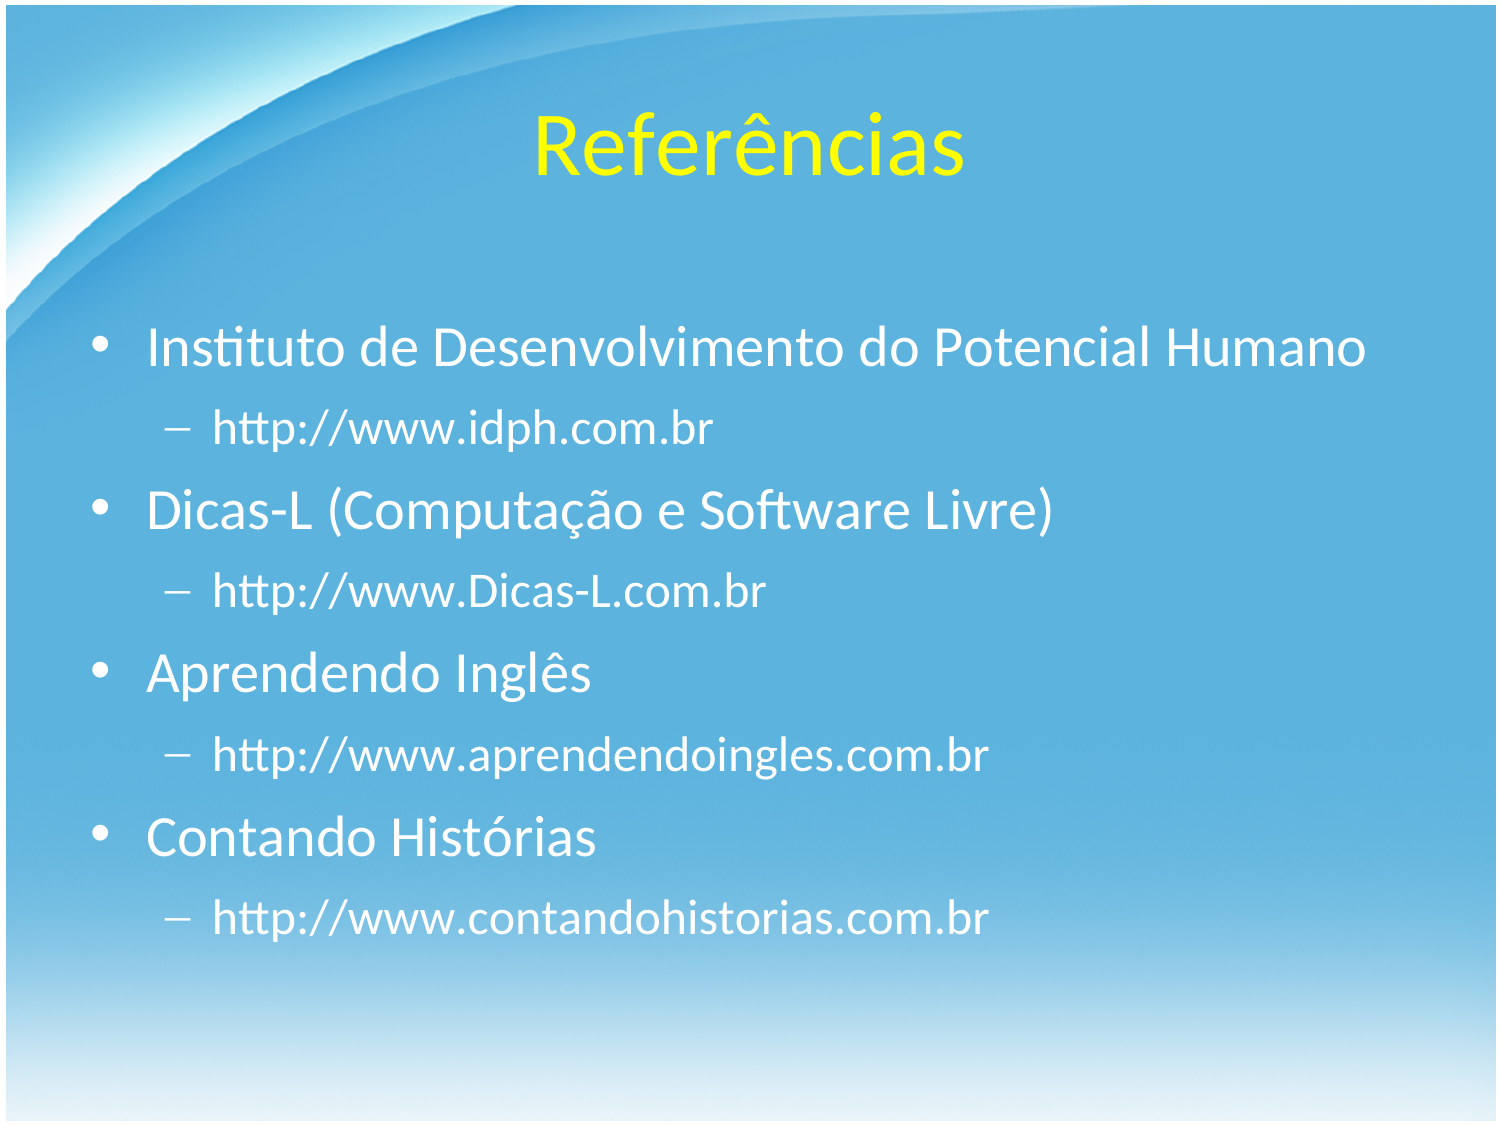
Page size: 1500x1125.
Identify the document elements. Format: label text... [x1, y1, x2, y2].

picture [0, 0, 1500, 1125]
title Referências [75, 21, 1425, 257]
text_box Instituto de Desenvolvimento do Potencial Humano http://www.idph.com.br Dicas-L (Computação e Software Livre) http://www.Dicas-L.com.br Aprendendo Inglês http://www.aprendendoingles.com.br Contando Histórias http://www.contandohistorias.com.br [75, 300, 1426, 1043]
title [799, 153, 1500, 390]
